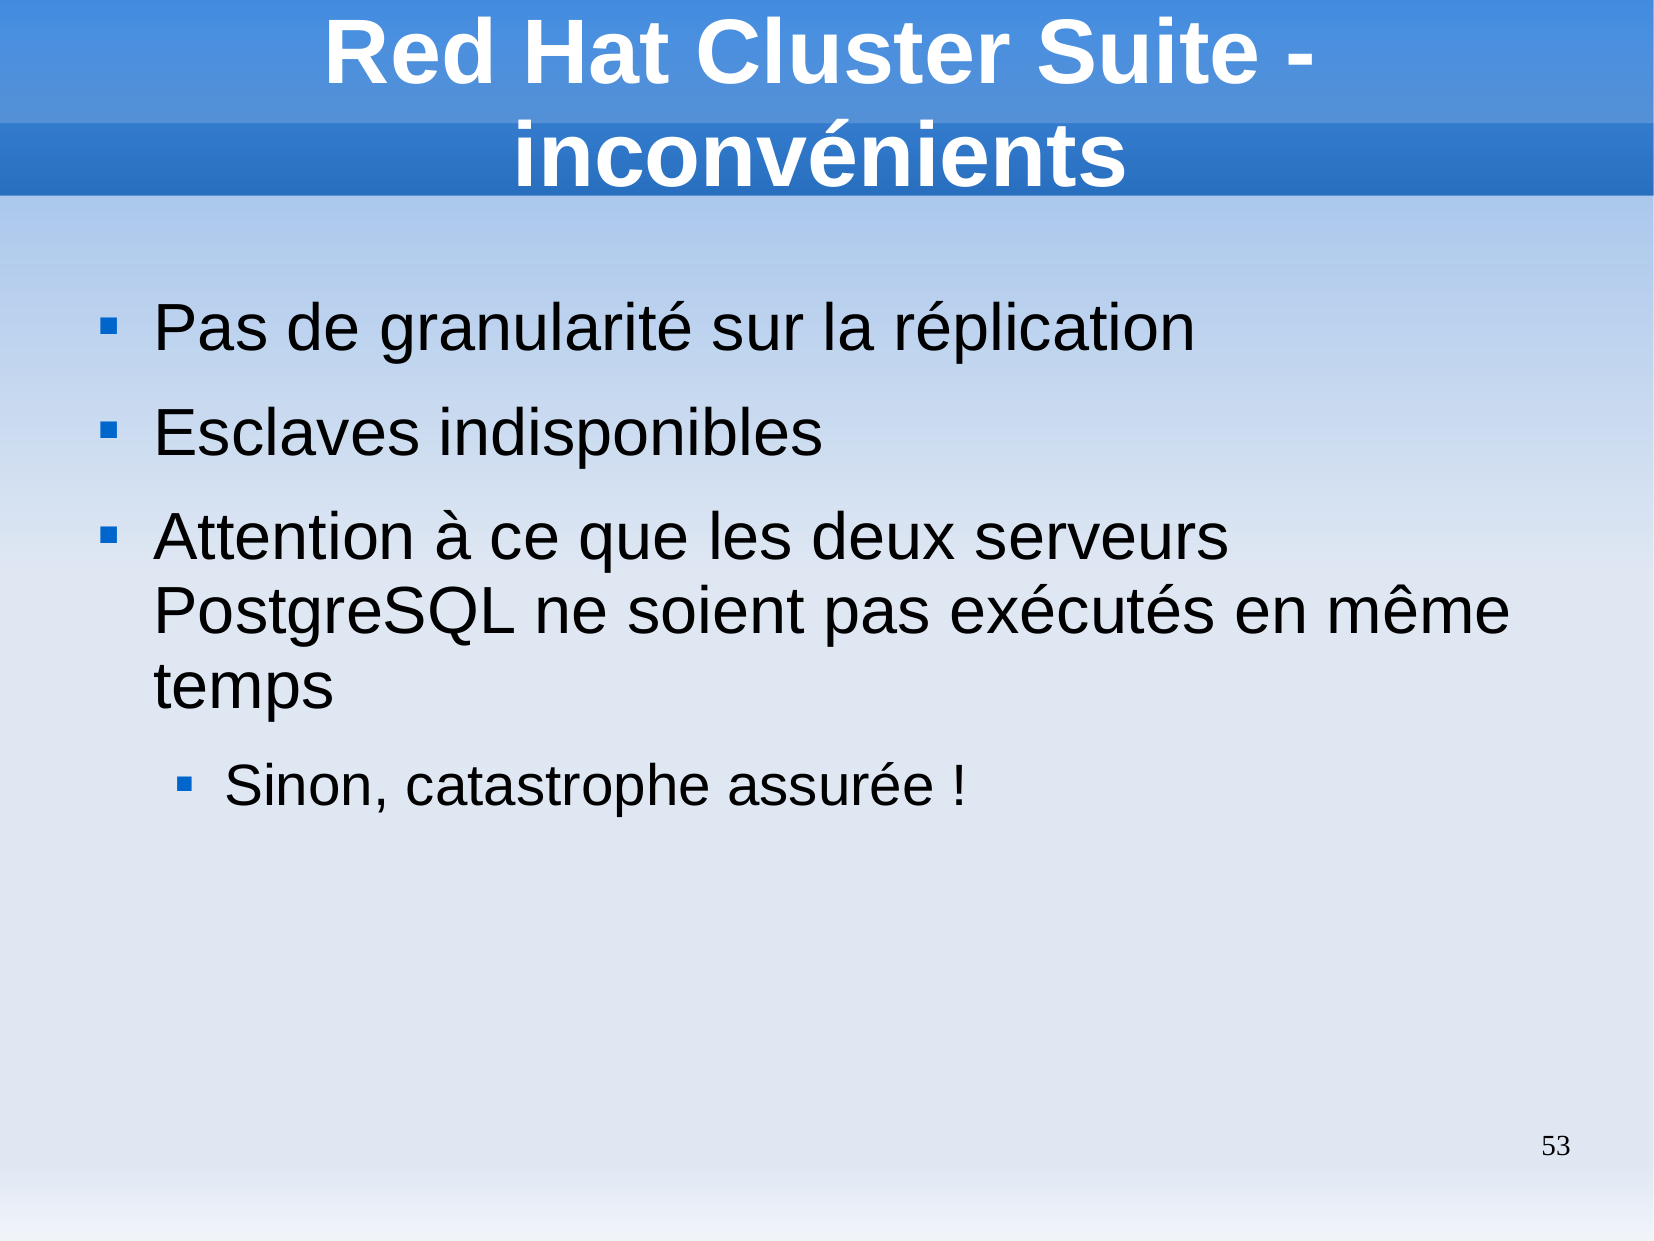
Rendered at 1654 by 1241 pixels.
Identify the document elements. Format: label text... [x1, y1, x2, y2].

list Pas de granularité sur la réplication Esclaves indisponibles Attention à ce que les deux serveurs PostgreSQL ne soient pas exécutés en même temps Sinon, catastrophe assurée ! [82, 290, 1571, 1094]
title Red Hat Cluster Suite - inconvénients [76, 1, 1565, 207]
picture [0, 0, 1654, 1241]
